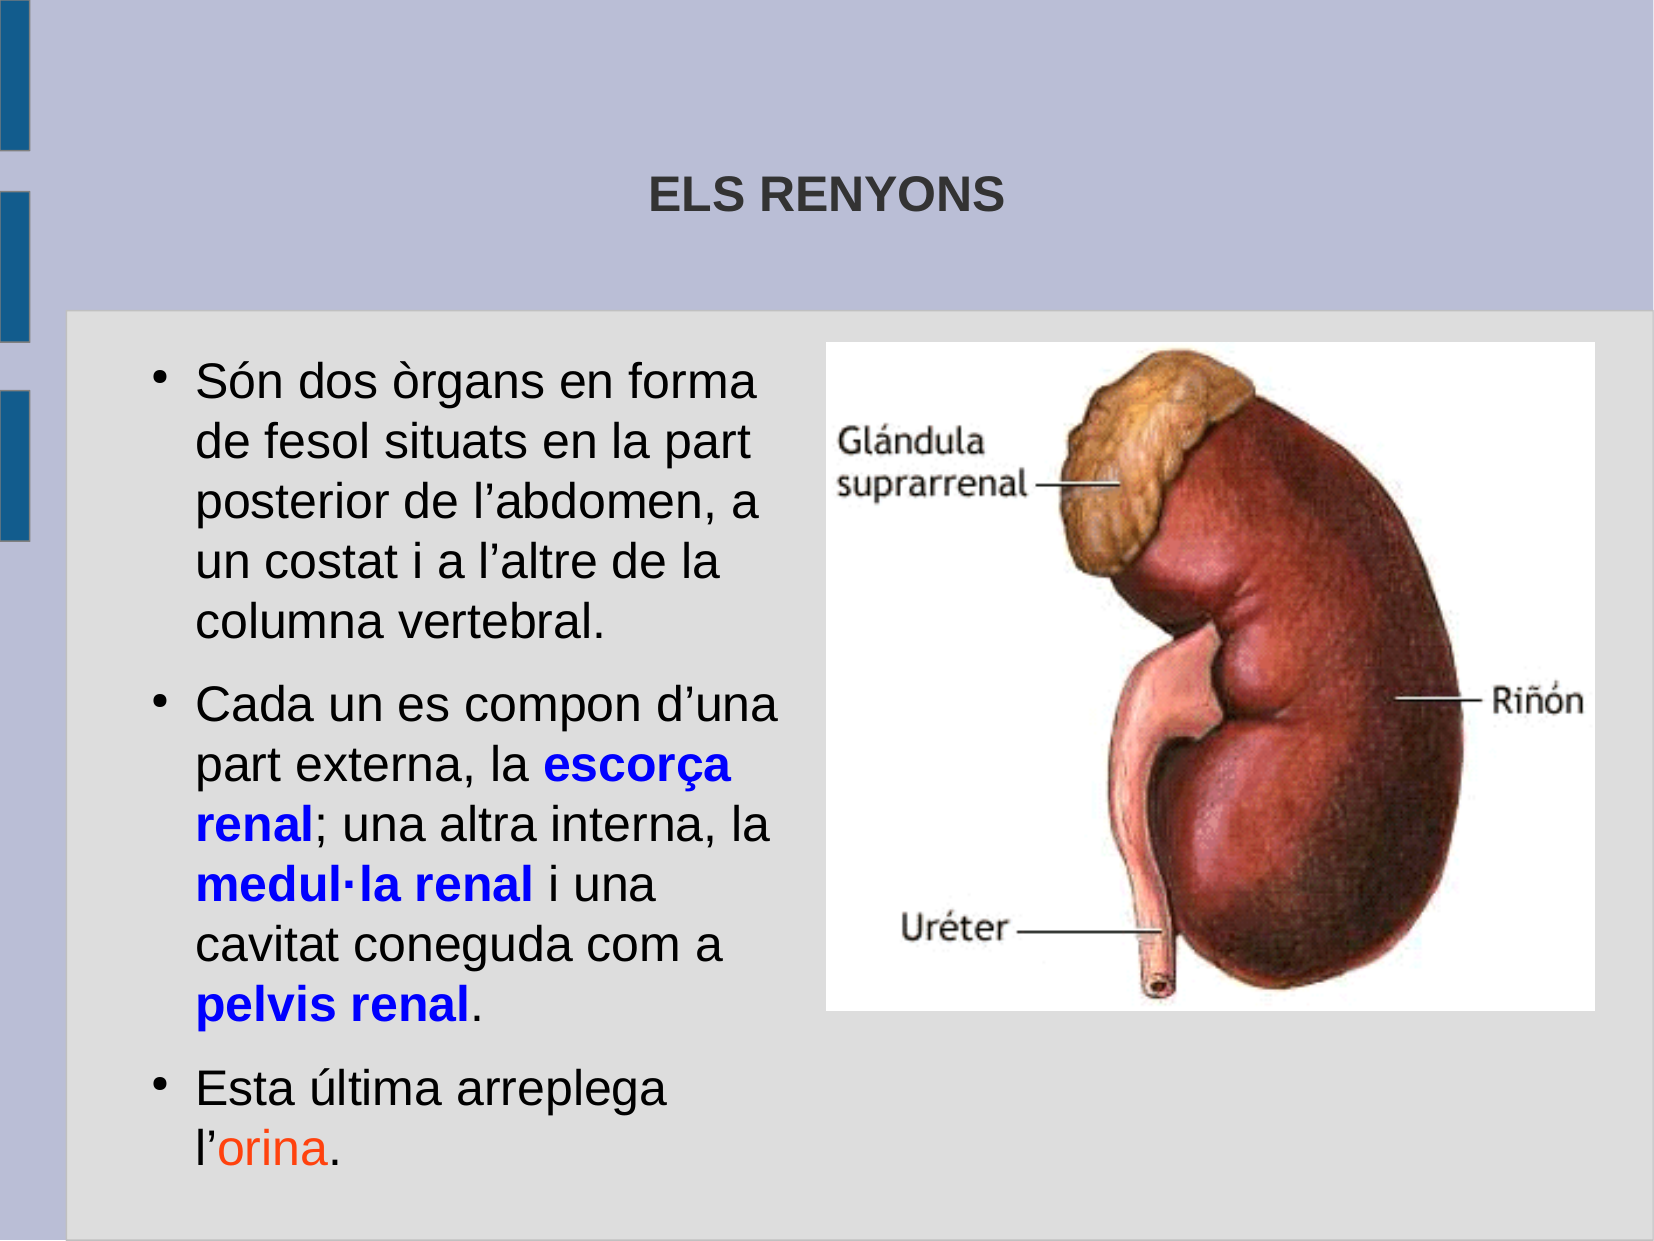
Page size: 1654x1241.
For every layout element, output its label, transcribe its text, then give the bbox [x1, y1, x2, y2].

picture [826, 342, 1595, 1011]
list Són dos òrgans en forma de fesol situats en la part posterior de l’abdomen, a un costat i a l’altre de la columna vertebral. Cada un es compon d’una part externa, la escorça renal; una altra interna, la medul·la renal i una cavitat coneguda com a pelvis renal. Esta última arreplega l’orina. [121, 344, 811, 1176]
title ELS RENYONS [121, 91, 1534, 298]
